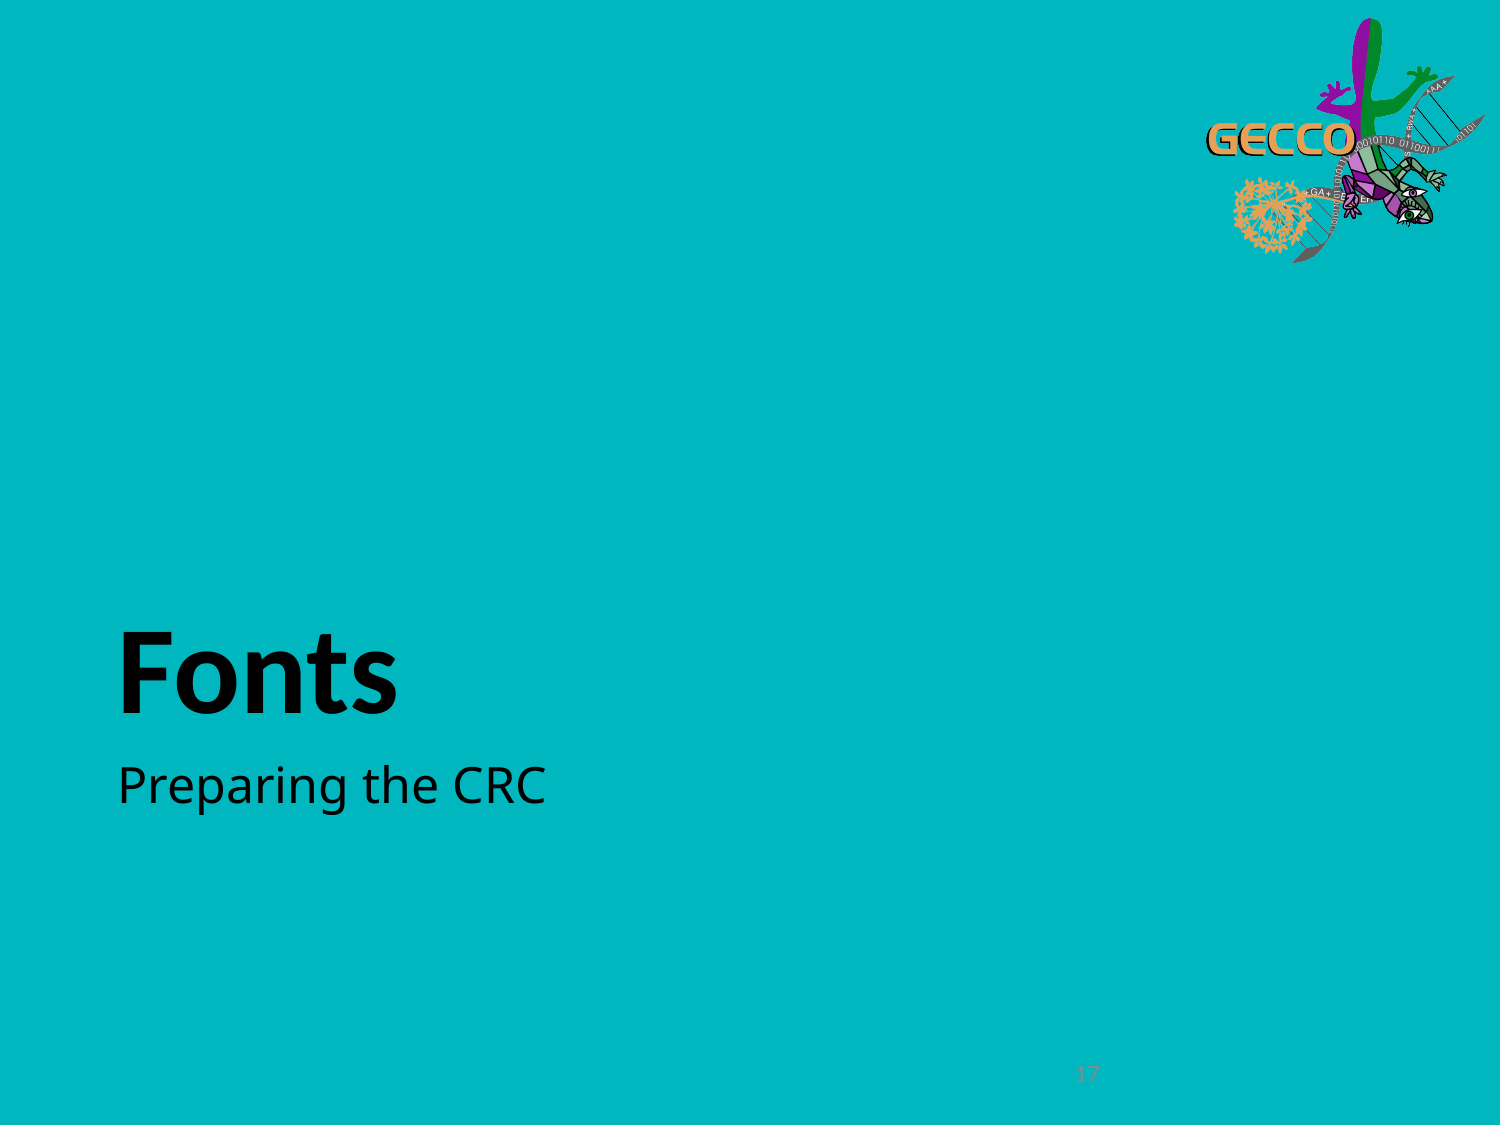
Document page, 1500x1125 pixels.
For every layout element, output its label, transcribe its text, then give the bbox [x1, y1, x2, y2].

list Preparing the CRC [102, 752, 1397, 999]
text_box 17 [1059, 1042, 1397, 1103]
title Fonts [102, 280, 1397, 749]
